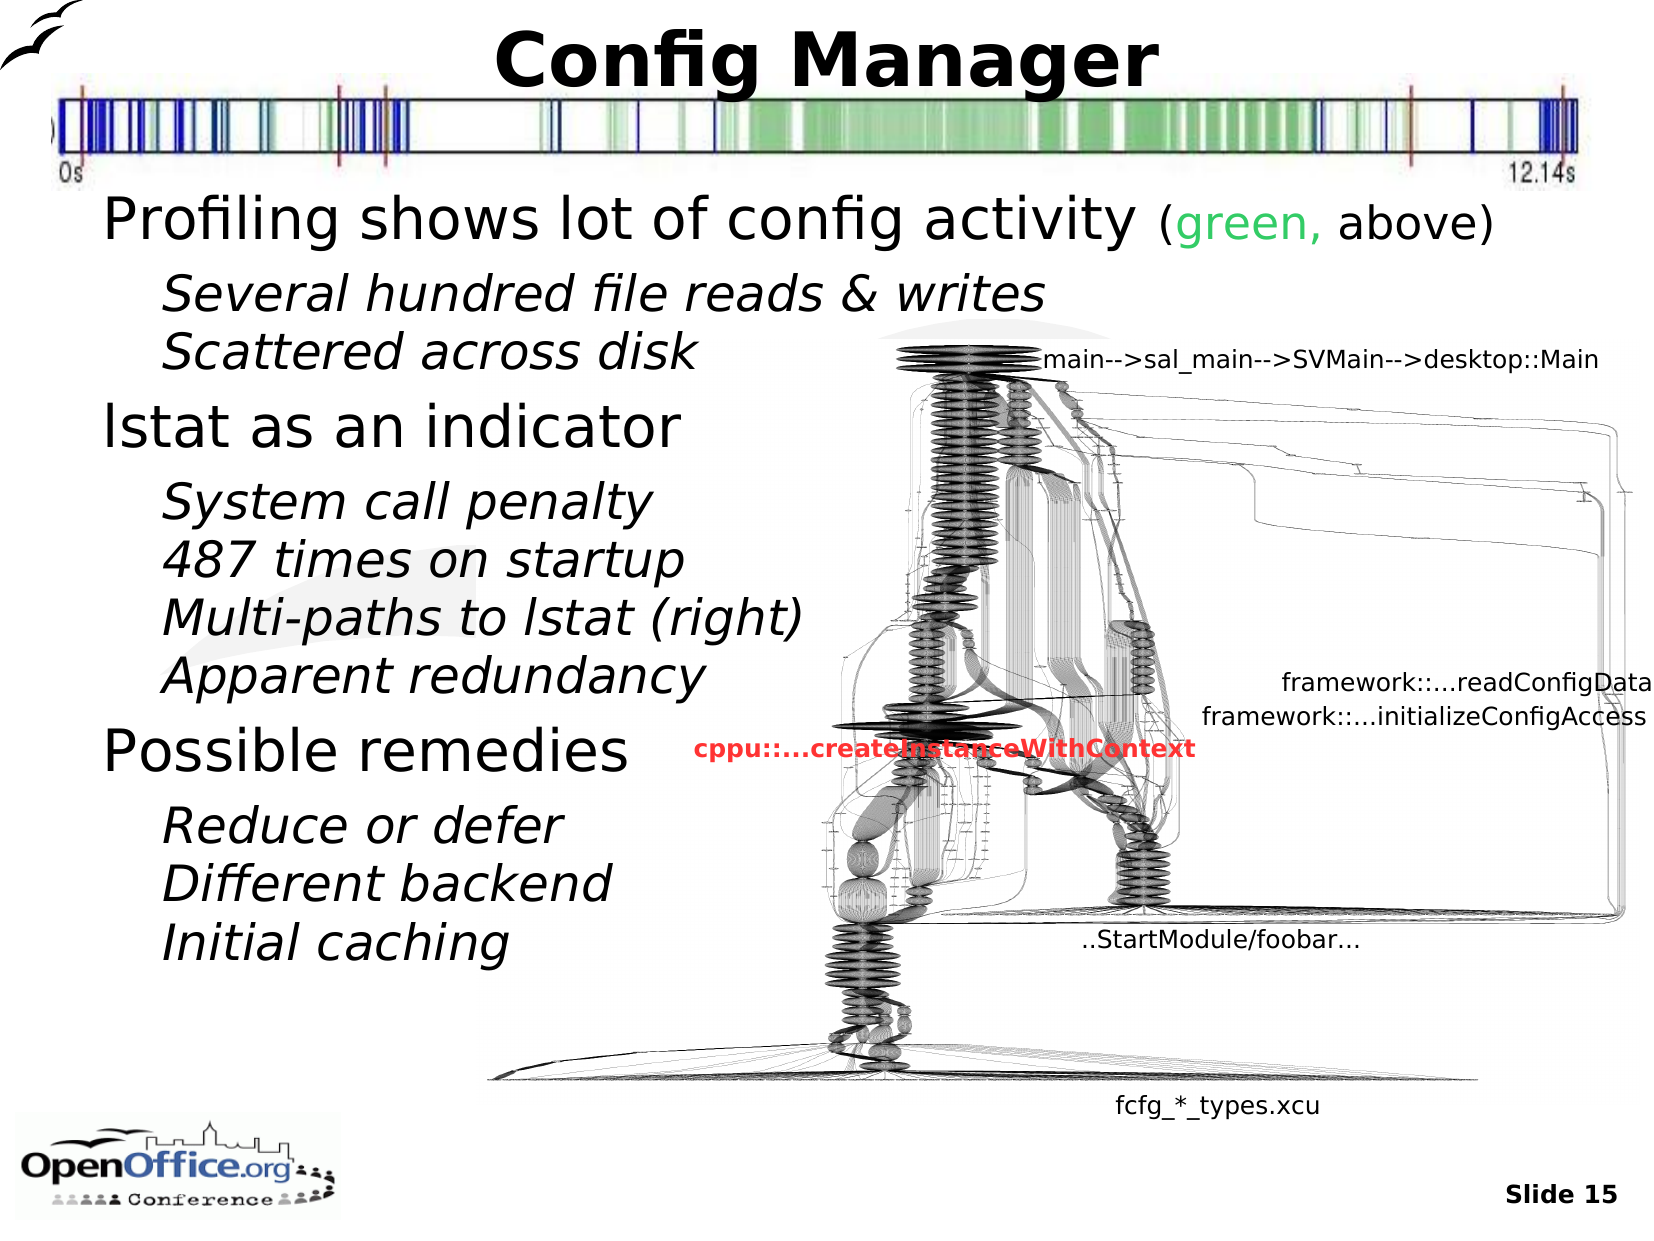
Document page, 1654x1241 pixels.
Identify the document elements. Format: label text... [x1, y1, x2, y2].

text_box main-->sal_main-->SVMain-->desktop::Main [1042, 345, 1601, 375]
text_box cppu::...createInstanceWithContext [693, 734, 1197, 764]
title Config Manager [0, 0, 1654, 121]
text_box framework::...initializeConfigAccess [1201, 702, 1648, 732]
picture [1529, 339, 1640, 667]
picture [15, 1112, 341, 1220]
text_box framework::...readConfigData [1281, 667, 1654, 698]
list Profiling shows lot of config activity (green, above) Several hundred file reads & writes Scattered across disk lstat as an indicator System call penalty 487 times on startup Multi-paths to lstat (right) Apparent redundancy Possible remedies Reduce or defer Different backend Initial caching [102, 185, 1529, 972]
picture [1529, 698, 1640, 702]
text_box fcfg_*_types.xcu [1115, 1091, 1322, 1121]
text_box ..StartModule/foobar... [1081, 925, 1362, 955]
picture [476, 732, 1640, 1105]
picture [51, 121, 1597, 191]
